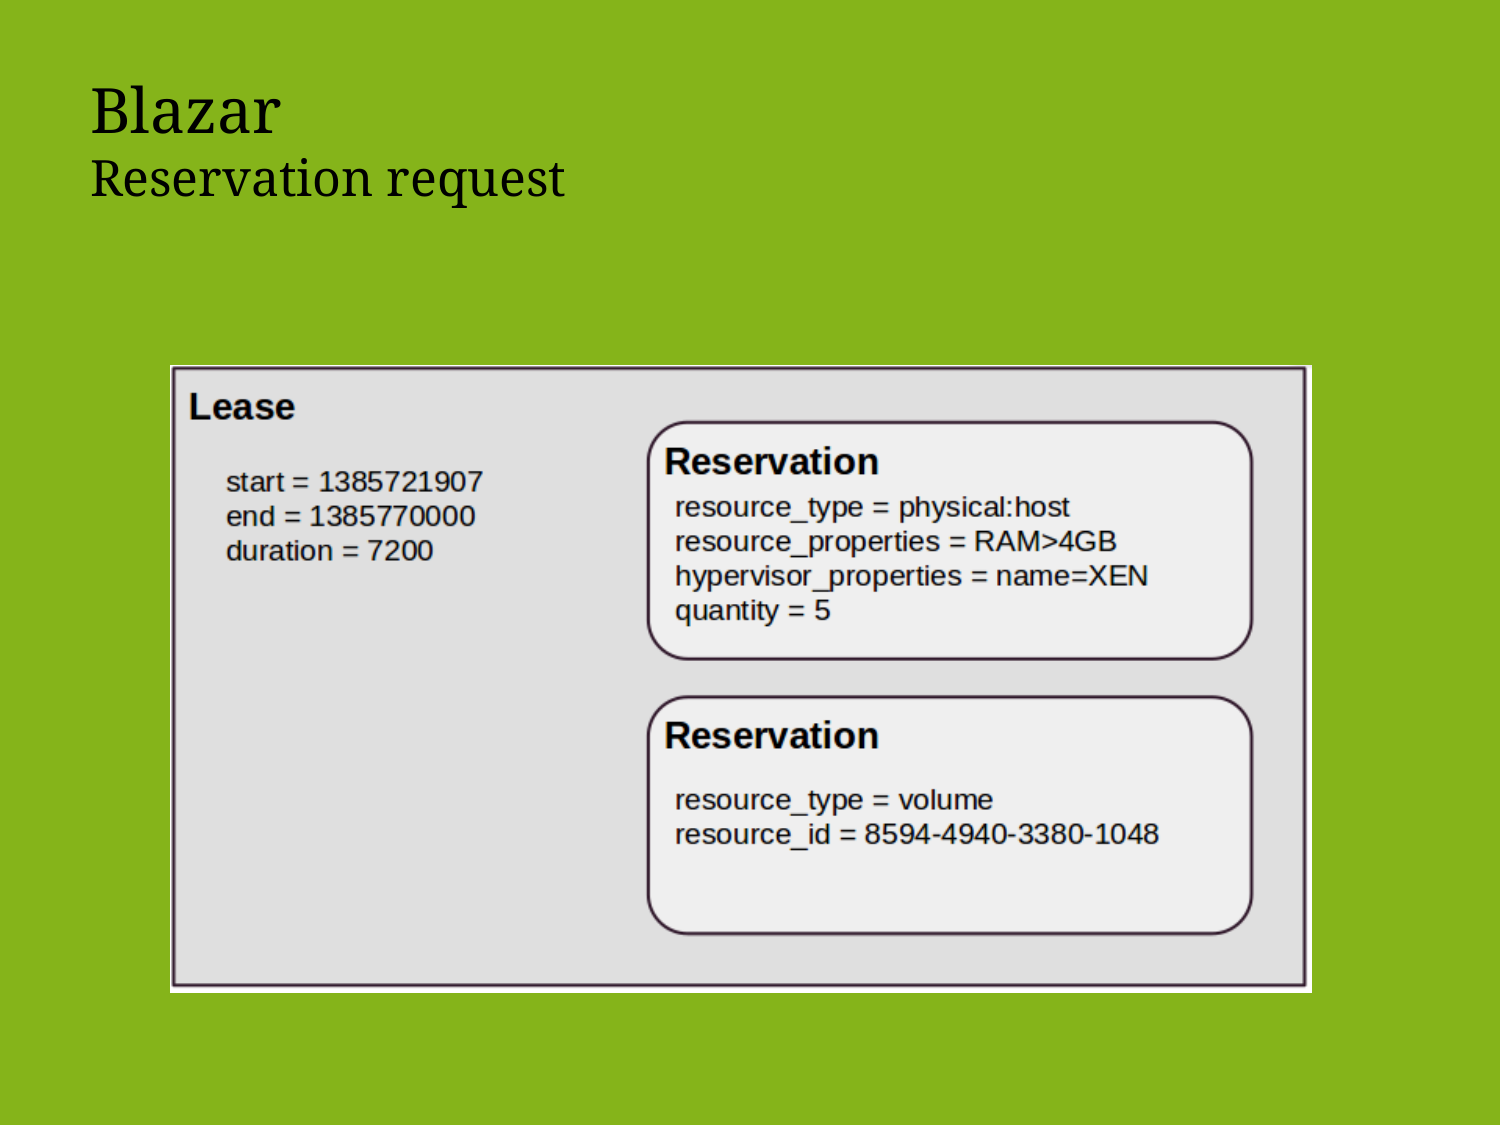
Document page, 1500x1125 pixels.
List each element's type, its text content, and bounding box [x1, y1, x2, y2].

picture [170, 365, 1312, 993]
title Blazar Reservation request [75, 45, 1425, 233]
